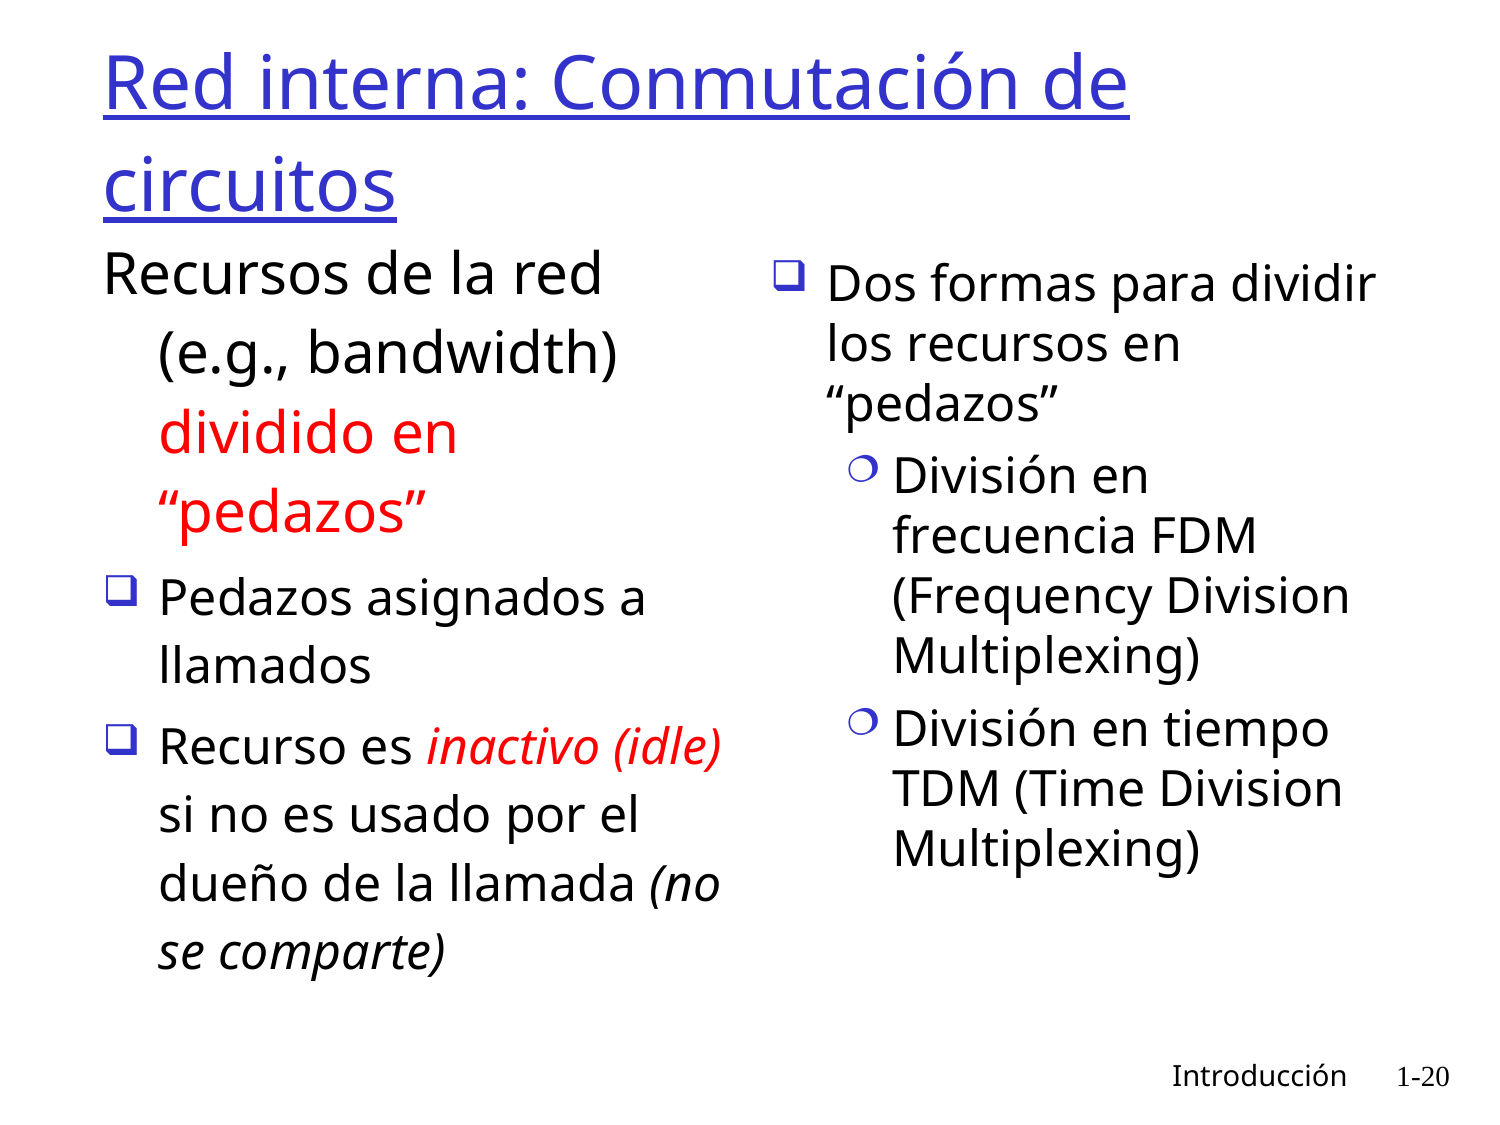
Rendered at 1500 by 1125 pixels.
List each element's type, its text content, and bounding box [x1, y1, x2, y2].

text_box Dos formas para dividir los recursos en “pedazos” División en frecuencia FDM (Frequency Division Multiplexing) División en tiempo TDM (Time Division Multiplexing) [755, 243, 1419, 1007]
text_box 1-<number> [1362, 1050, 1466, 1125]
list Recursos de la red (e.g., bandwidth) dividido en “pedazos” Pedazos asignados a llamados Recurso es inactivo (idle) si no es usado por el dueño de la llamada (no se comparte) [87, 224, 751, 983]
title Red interna: Conmutación de circuitos [87, 16, 1363, 247]
text_box Introducción [887, 1050, 1362, 1125]
